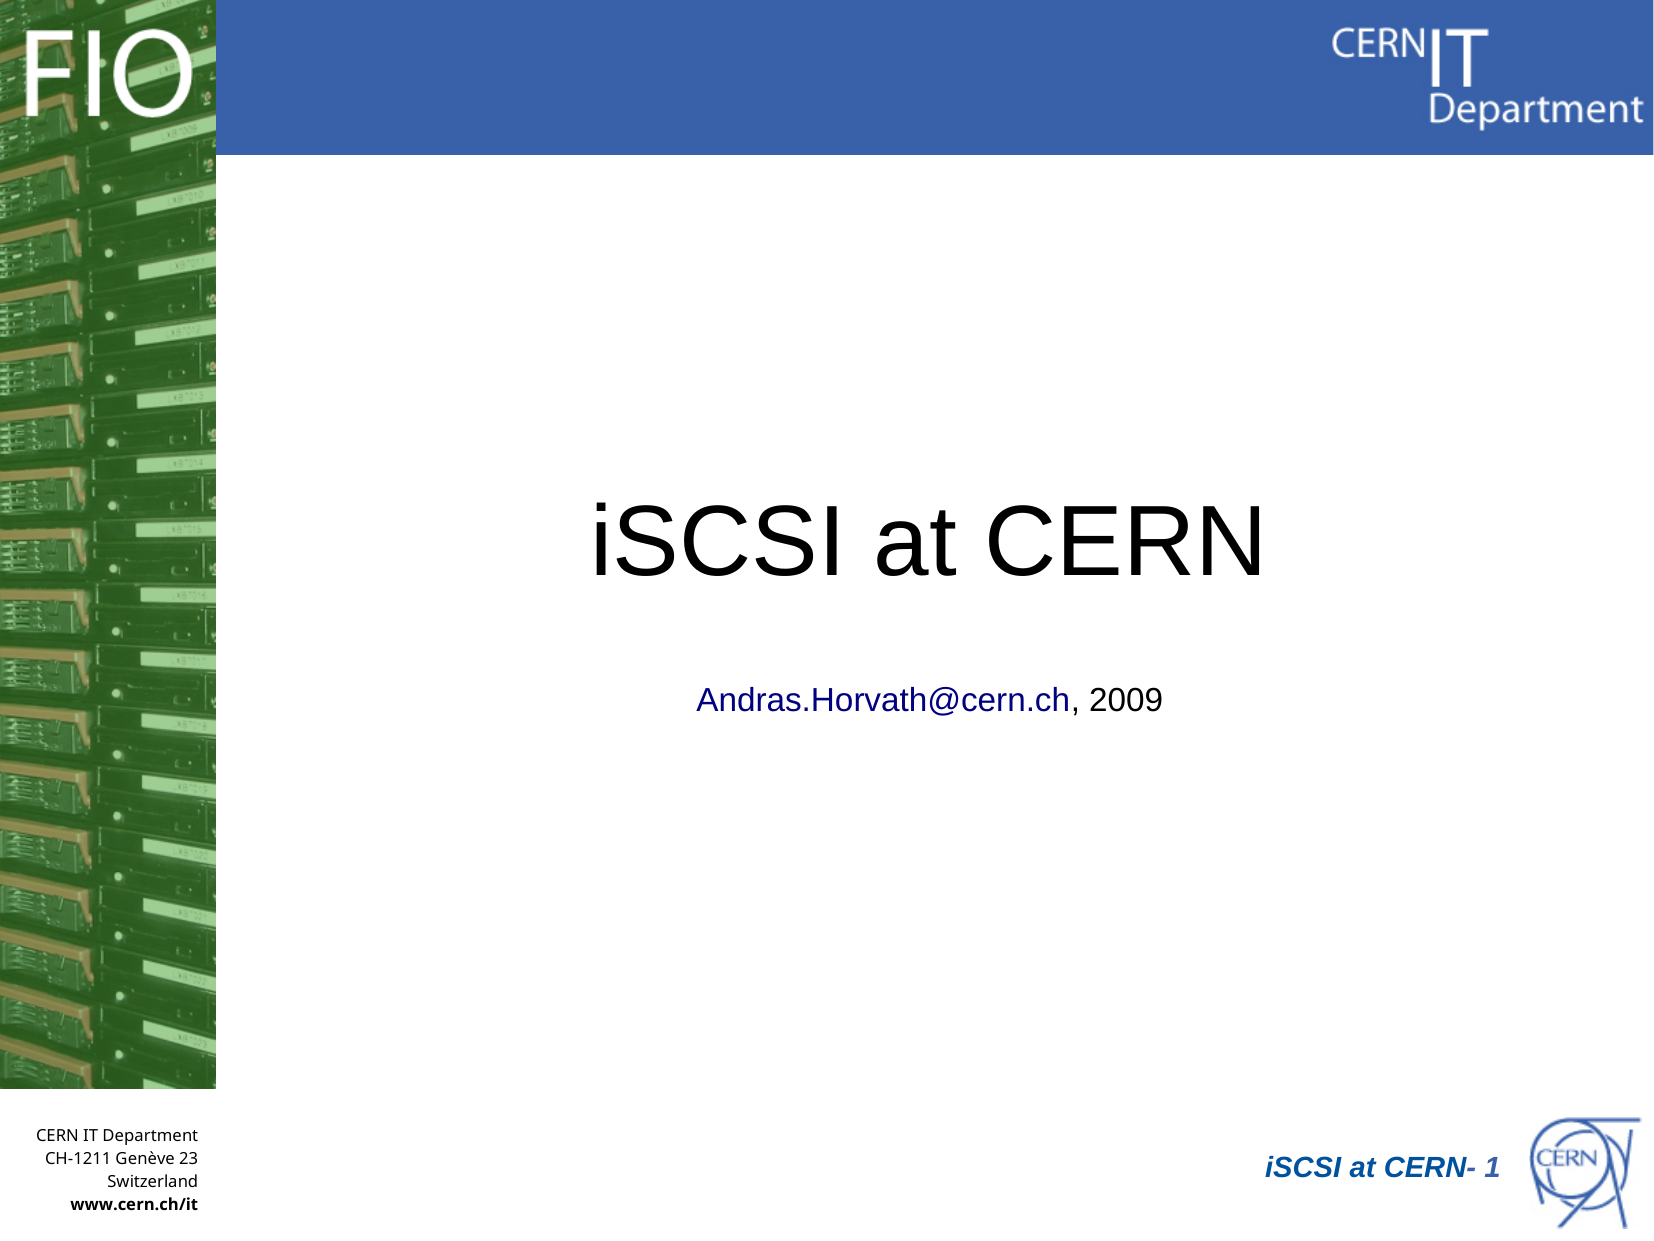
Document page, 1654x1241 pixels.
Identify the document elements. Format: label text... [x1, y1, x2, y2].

picture [1529, 1116, 1642, 1229]
subtitle iSCSI at CERN Andras.Horvath@cern.ch, 2009 [247, 192, 1612, 1012]
picture [216, 0, 1654, 155]
